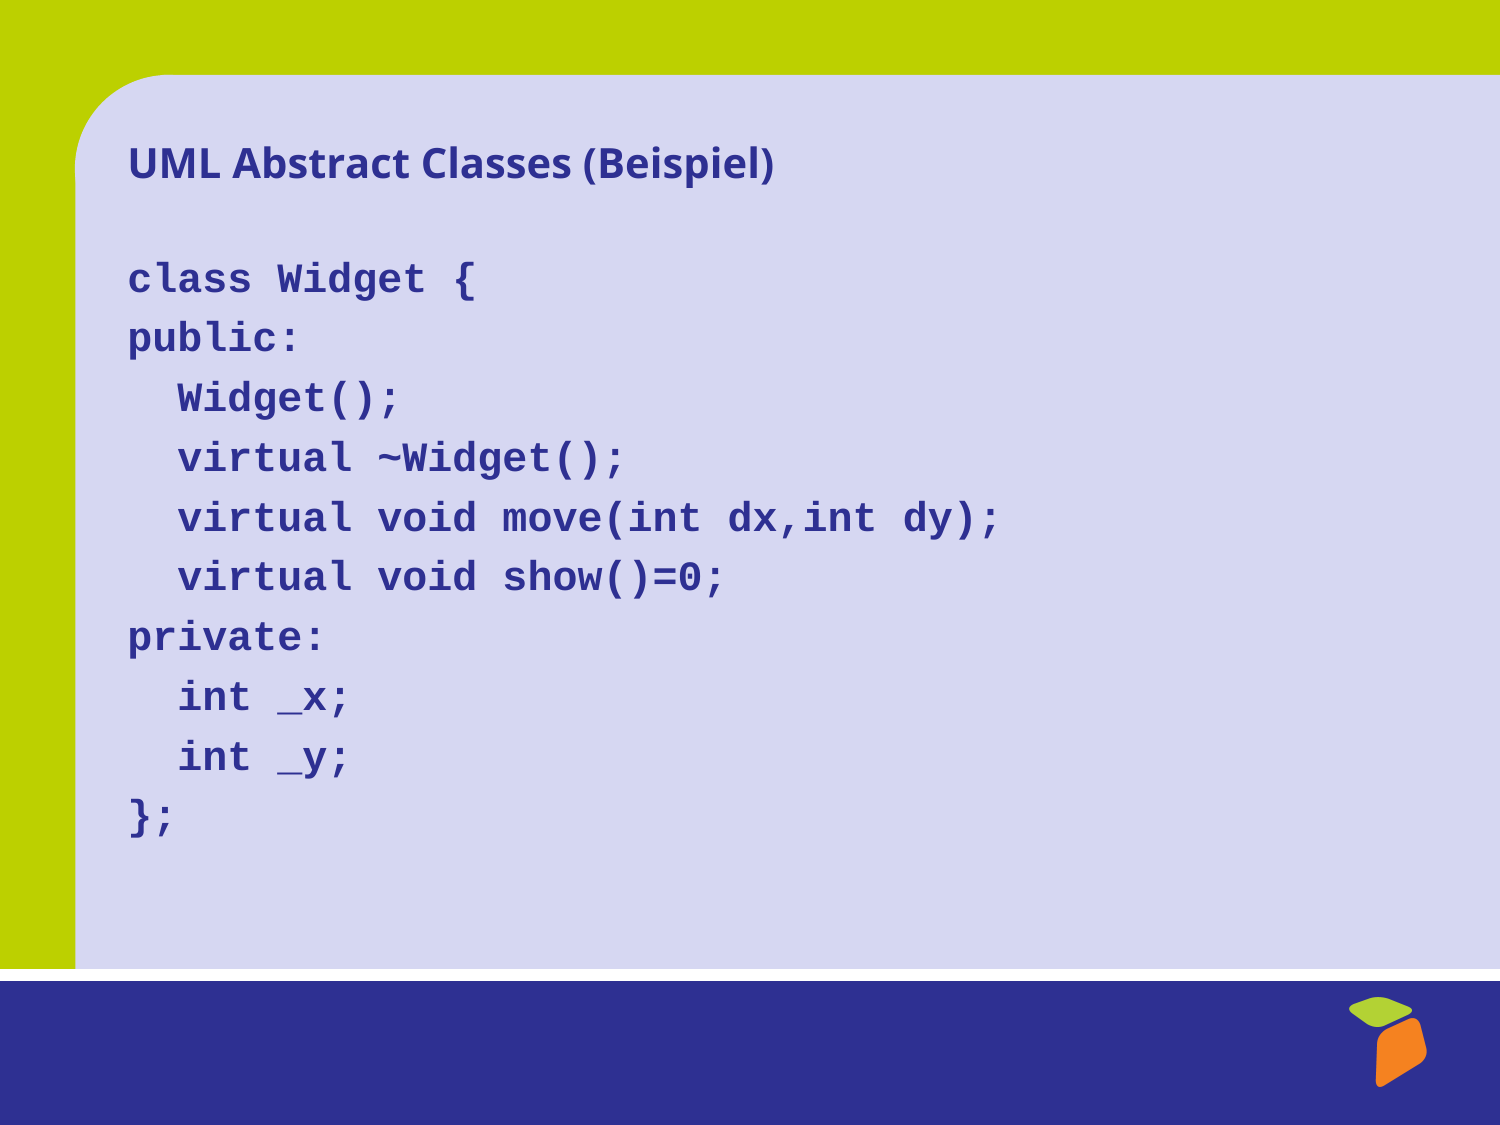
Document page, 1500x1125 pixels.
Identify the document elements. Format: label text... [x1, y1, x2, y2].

title UML Abstract Classes (Beispiel) [112, 112, 1388, 213]
picture [0, 981, 1500, 1125]
list class Widget { public: Widget(); virtual ~Widget(); virtual void move(int dx,int dy); virtual void show()=0; private: int _x; int _y; }; [112, 249, 1388, 1038]
